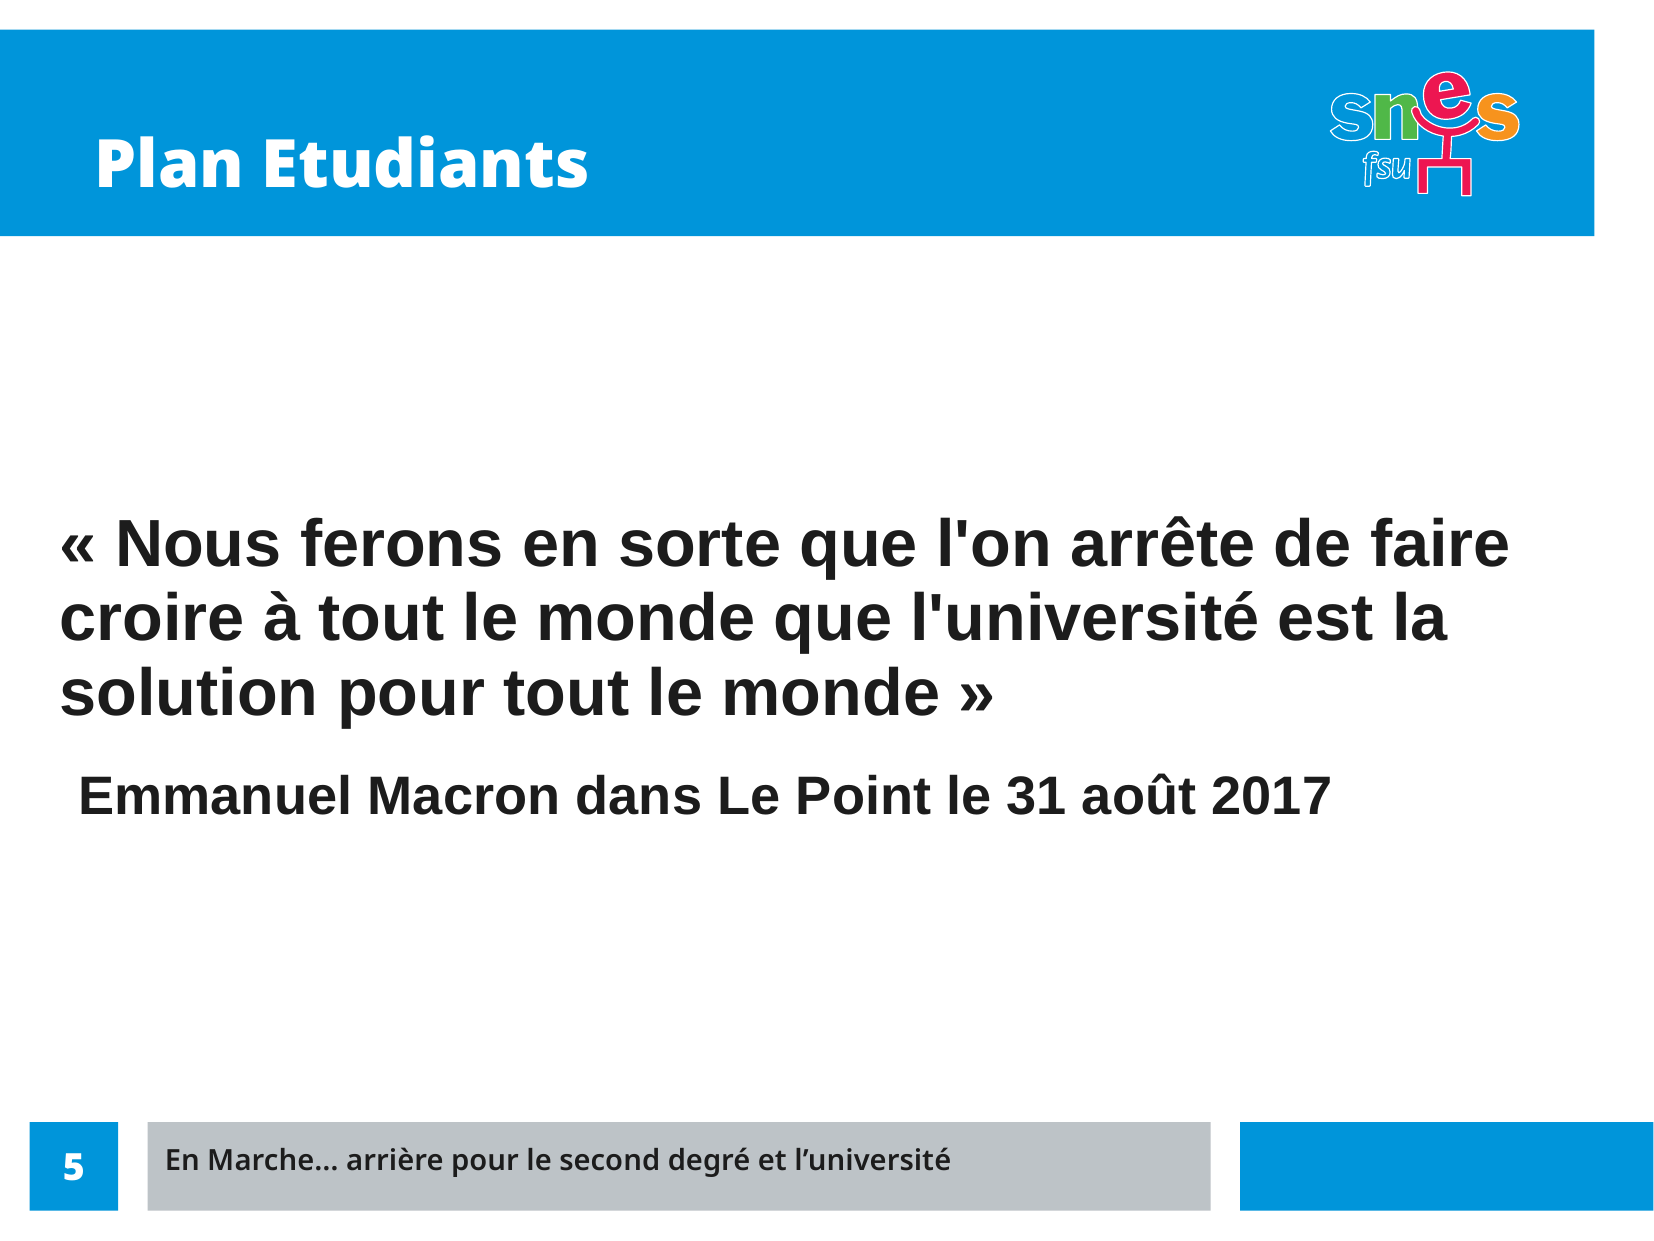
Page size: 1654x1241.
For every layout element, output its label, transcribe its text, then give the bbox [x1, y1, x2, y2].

list « Nous ferons en sorte que l'on arrête de faire croire à tout le monde que l'université est la solution pour tout le monde » Emmanuel Macron dans Le Point le 31 août 2017 [59, 310, 1566, 1078]
title Plan Etudiants [59, 59, 1595, 207]
list En Marche… arrière pour le second degré et l’université [164, 1139, 1183, 1217]
